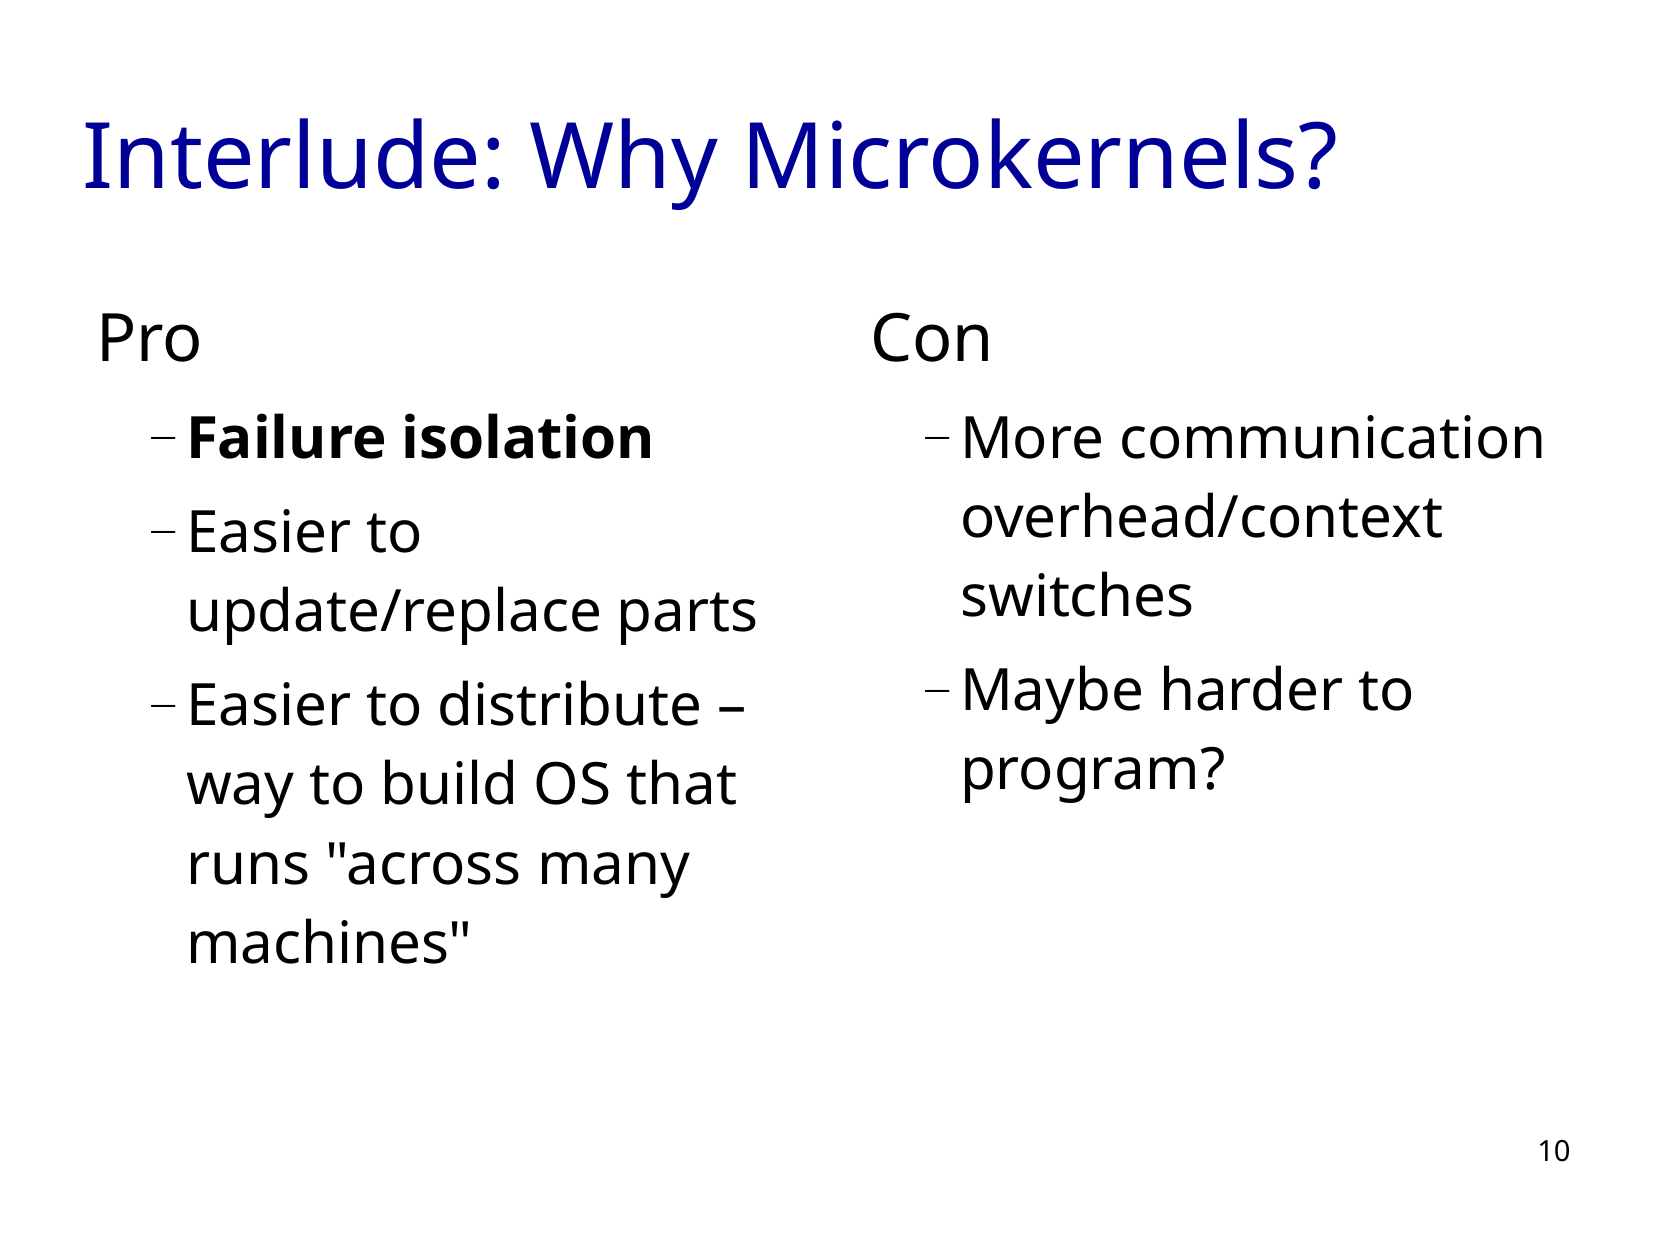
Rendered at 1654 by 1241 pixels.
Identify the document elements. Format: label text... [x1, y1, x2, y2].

title Interlude: Why Microkernels? [82, 49, 1571, 257]
list Con More communication overhead/context switches Maybe harder to program? [834, 290, 1572, 1096]
list Pro Failure isolation Easier to update/replace parts Easier to distribute – way to build OS that runs "across many machines" [60, 290, 798, 1096]
